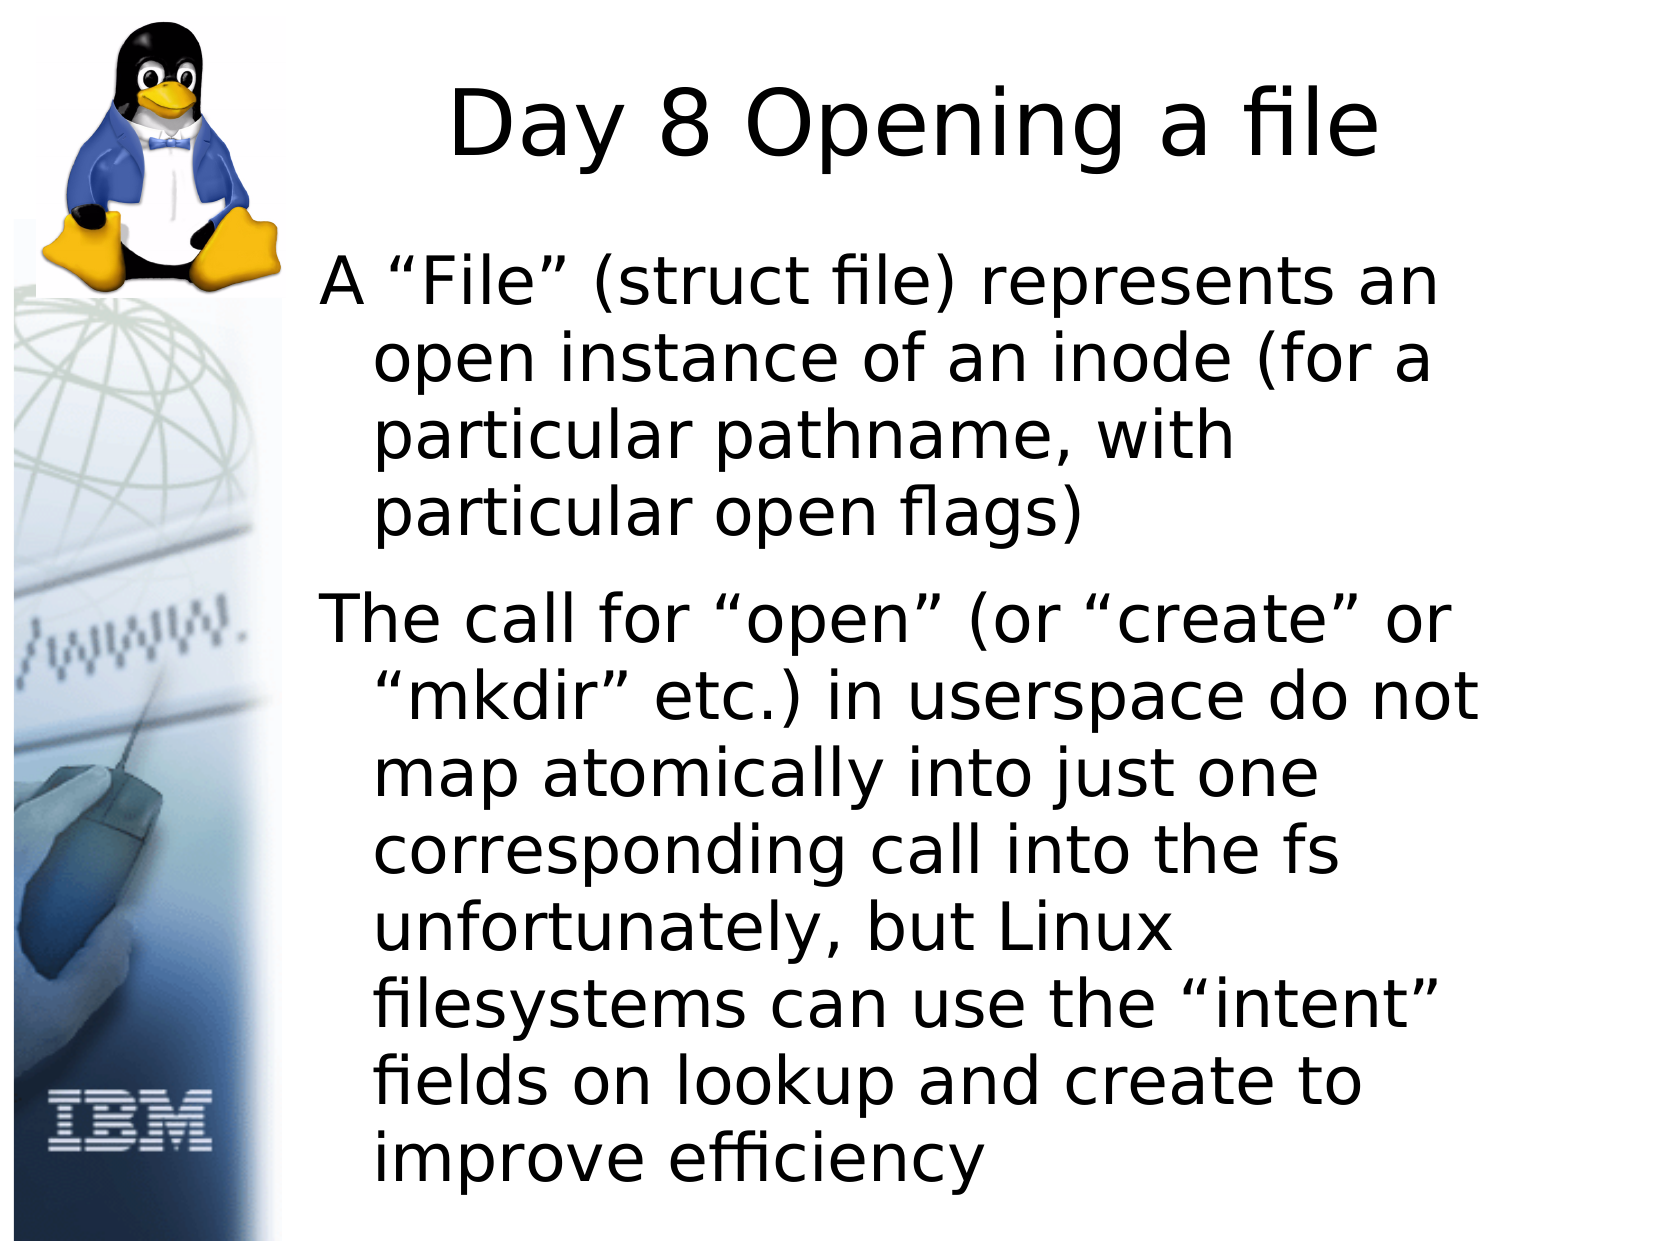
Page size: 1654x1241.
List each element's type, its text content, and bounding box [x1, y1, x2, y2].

list A “File” (struct file) represents an open instance of an inode (for a particular pathname, with particular open flags) The call for “open” (or “create” or “mkdir” etc.) in userspace do not map atomically into just one corresponding call into the fs unfortunately, but Linux filesystems can use the “intent” fields on lookup and create to improve efficiency [301, 243, 1520, 1182]
title Day 8 Opening a file [301, 39, 1528, 209]
